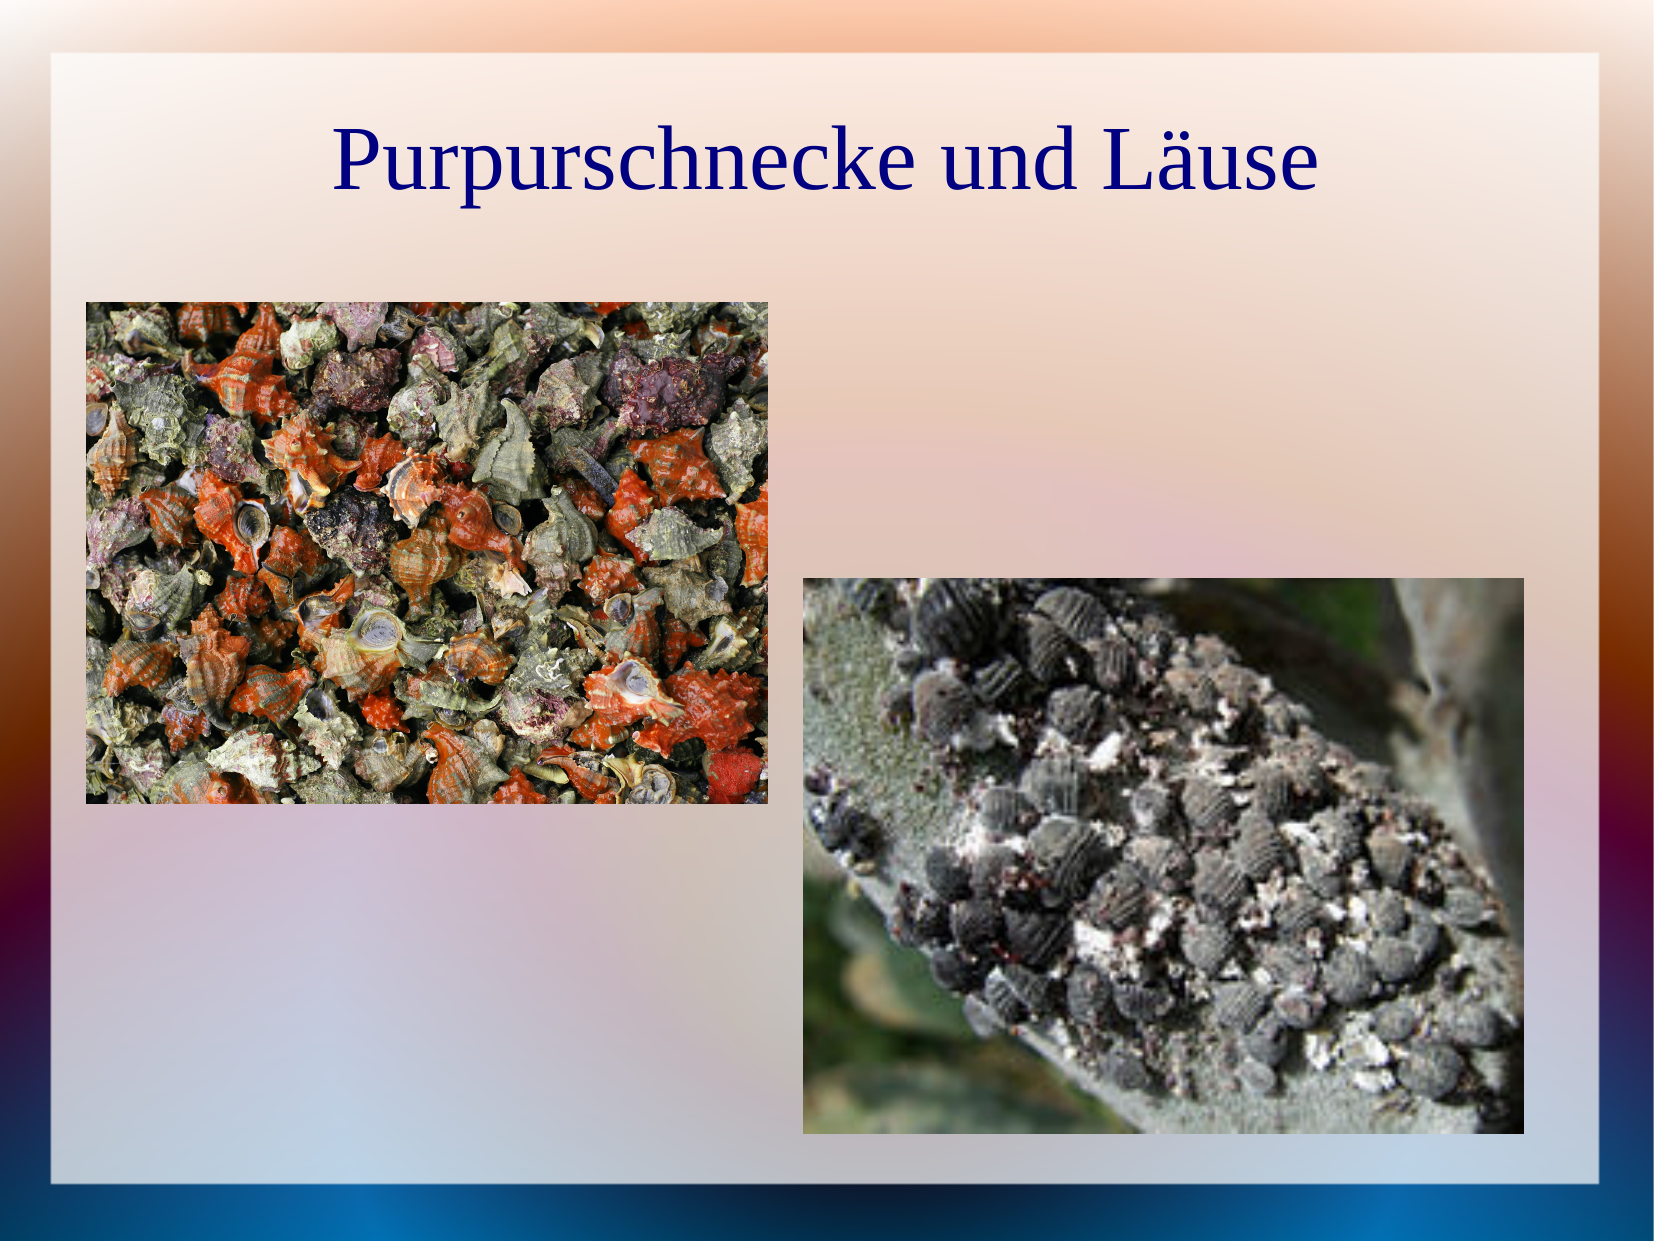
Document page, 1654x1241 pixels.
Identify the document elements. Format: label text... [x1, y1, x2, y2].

picture [0, 0, 1654, 1241]
title Purpurschnecke und Läuse [82, 55, 1571, 263]
